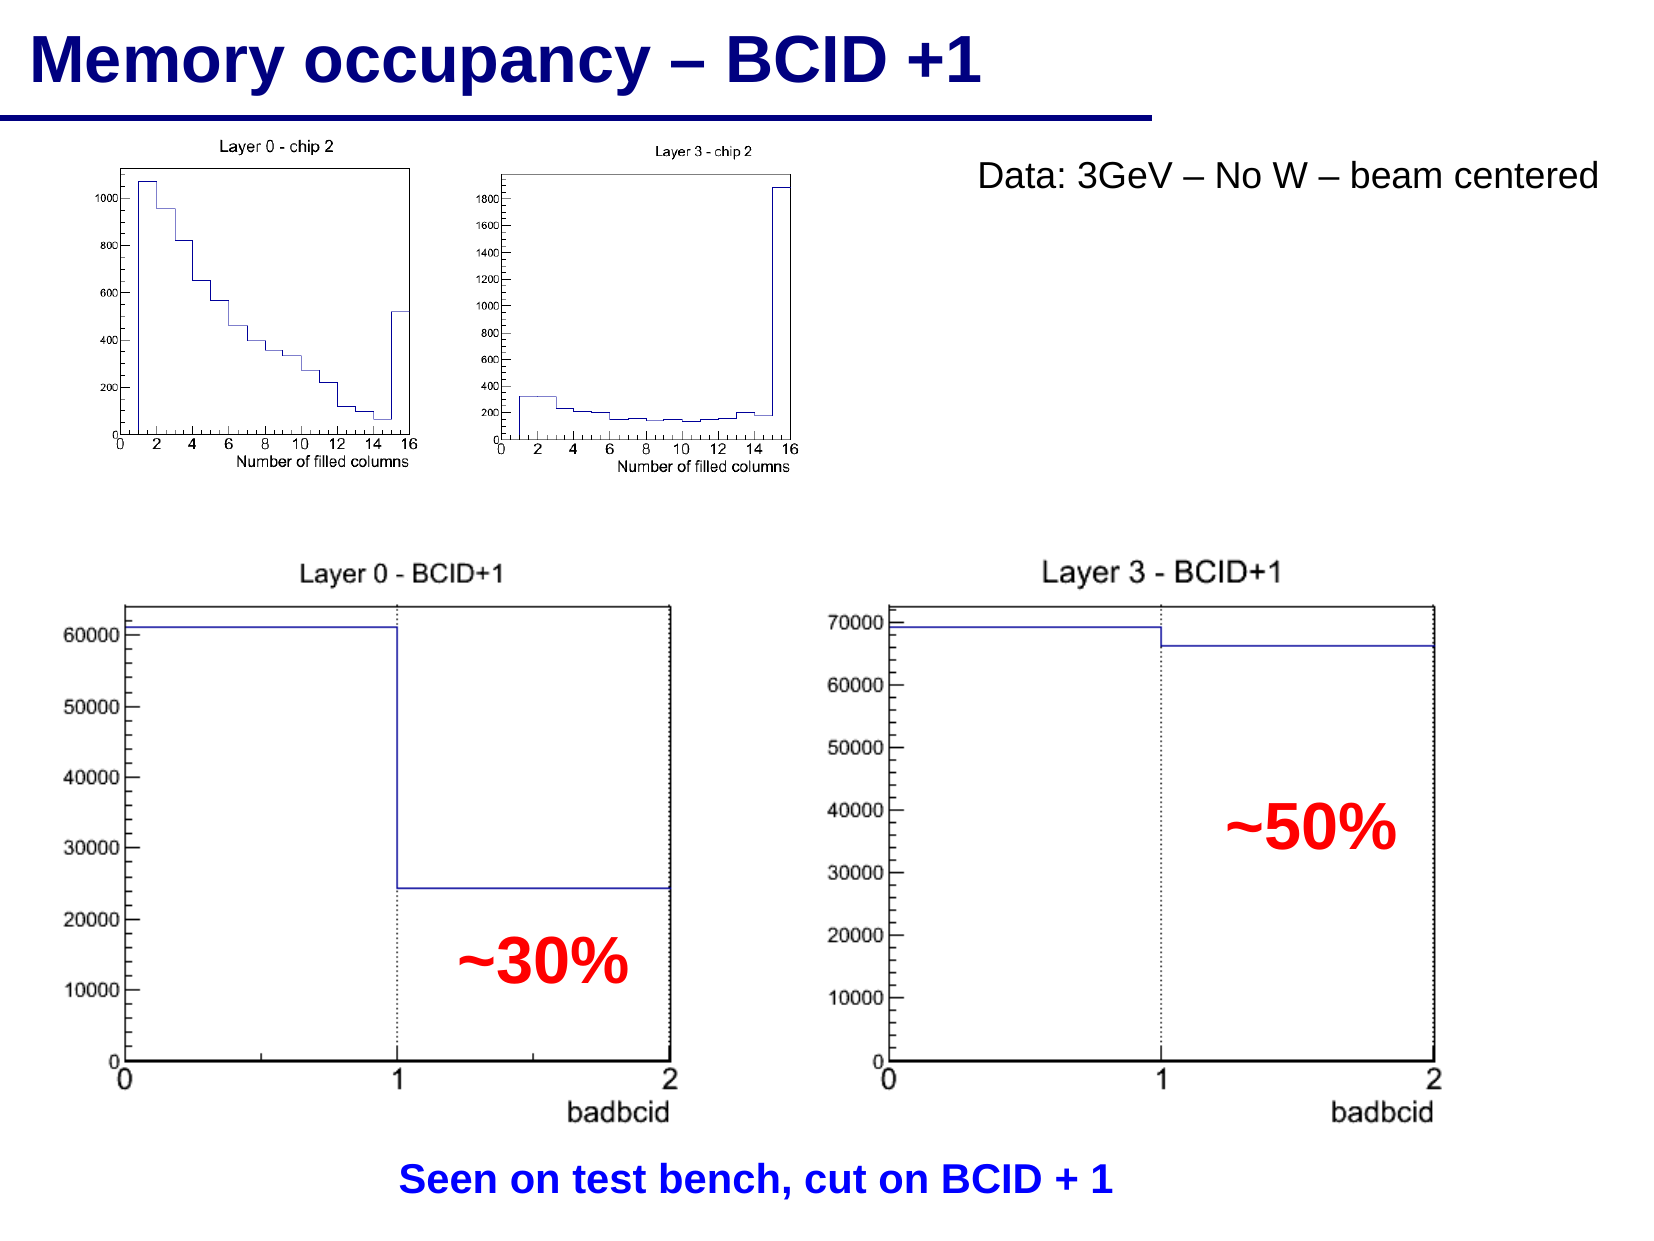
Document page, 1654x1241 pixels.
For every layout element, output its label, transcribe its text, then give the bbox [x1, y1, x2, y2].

text_box Seen on test bench, cut on BCID + 1 [383, 1148, 1329, 1211]
picture [59, 525, 742, 1152]
text_box ~30% [442, 915, 650, 1020]
picture [465, 141, 827, 473]
picture [84, 135, 446, 468]
text_box Data: 3GeV – No W – beam centered [962, 147, 1642, 205]
title Memory occupancy – BCID +1 [29, 0, 1625, 119]
text_box ~50% [1210, 781, 1418, 886]
picture [823, 525, 1506, 1152]
